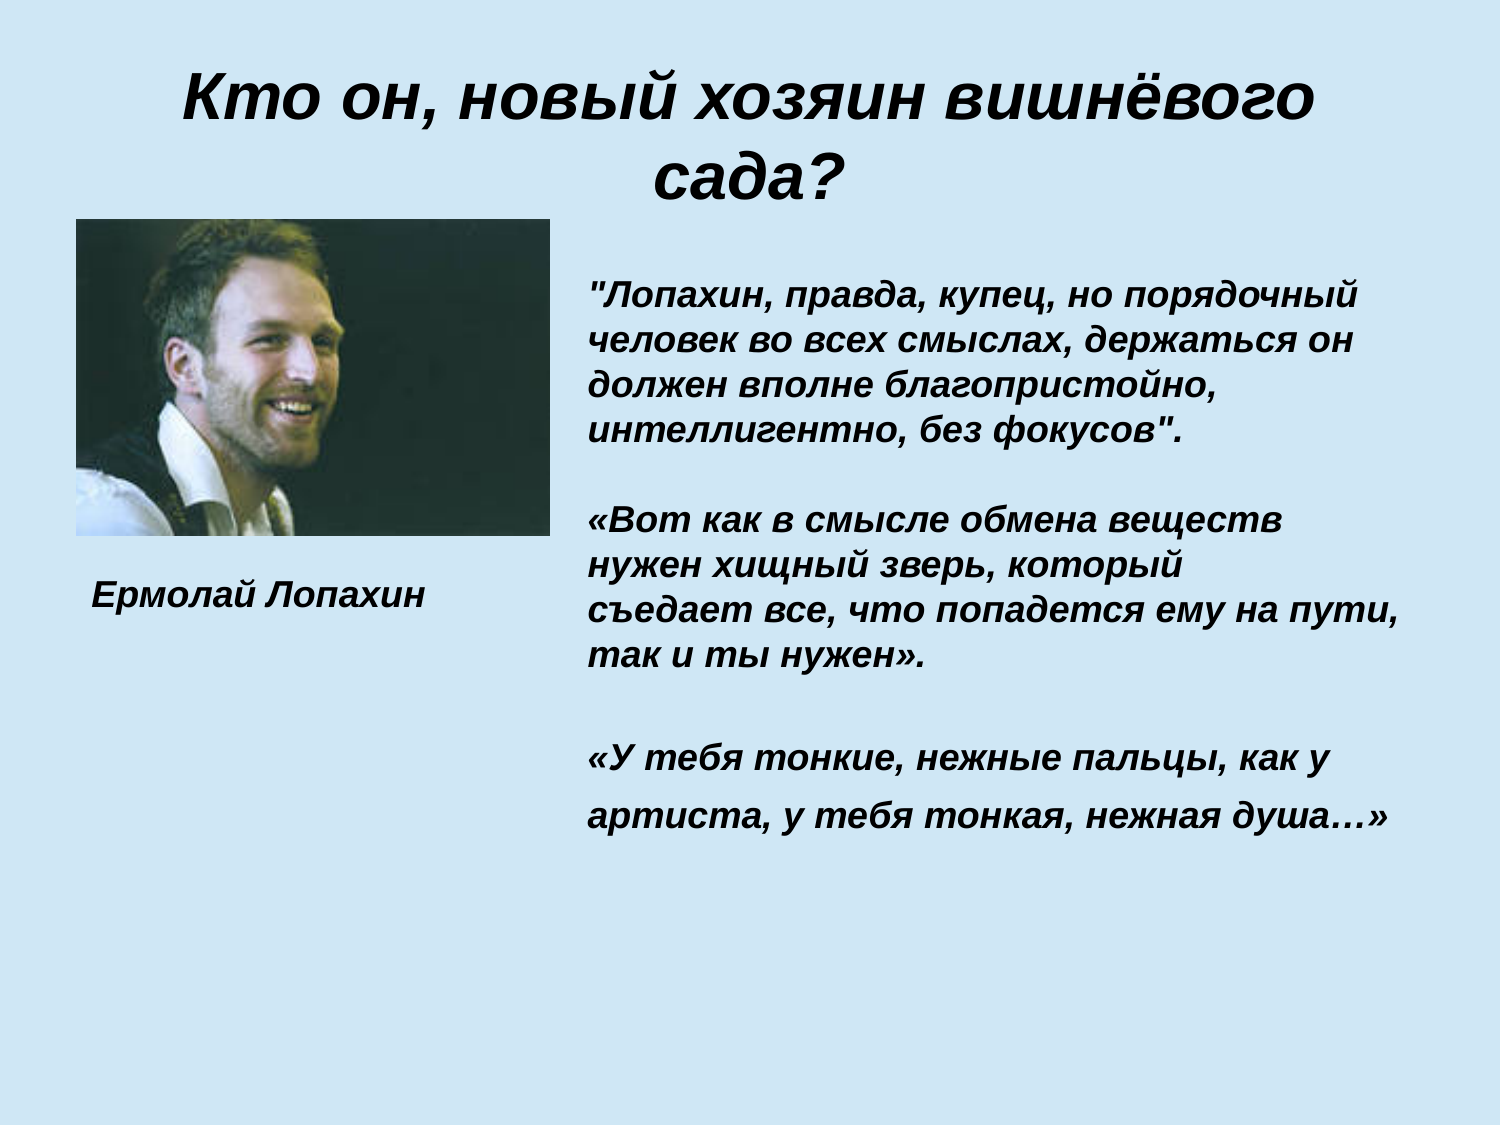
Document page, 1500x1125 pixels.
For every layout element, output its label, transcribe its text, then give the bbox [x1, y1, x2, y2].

list "Лопахин, правда, купец, но порядочный человек во всех смыслах, держаться он должен вполне благопристойно, интеллигентно, без фокусов". «Вот как в смысле обмена веществ нужен хищный зверь, который съедает все, что попадется ему на пути, так и ты нужен». «У тебя тонкие, нежные пальцы, как у артиста, у тебя тонкая, нежная душа…» [572, 262, 1425, 1005]
title Кто он, новый хозяин вишнёвого сада? [75, 45, 1425, 233]
text_box Ермолай Лопахин [76, 562, 514, 623]
picture [76, 219, 550, 536]
